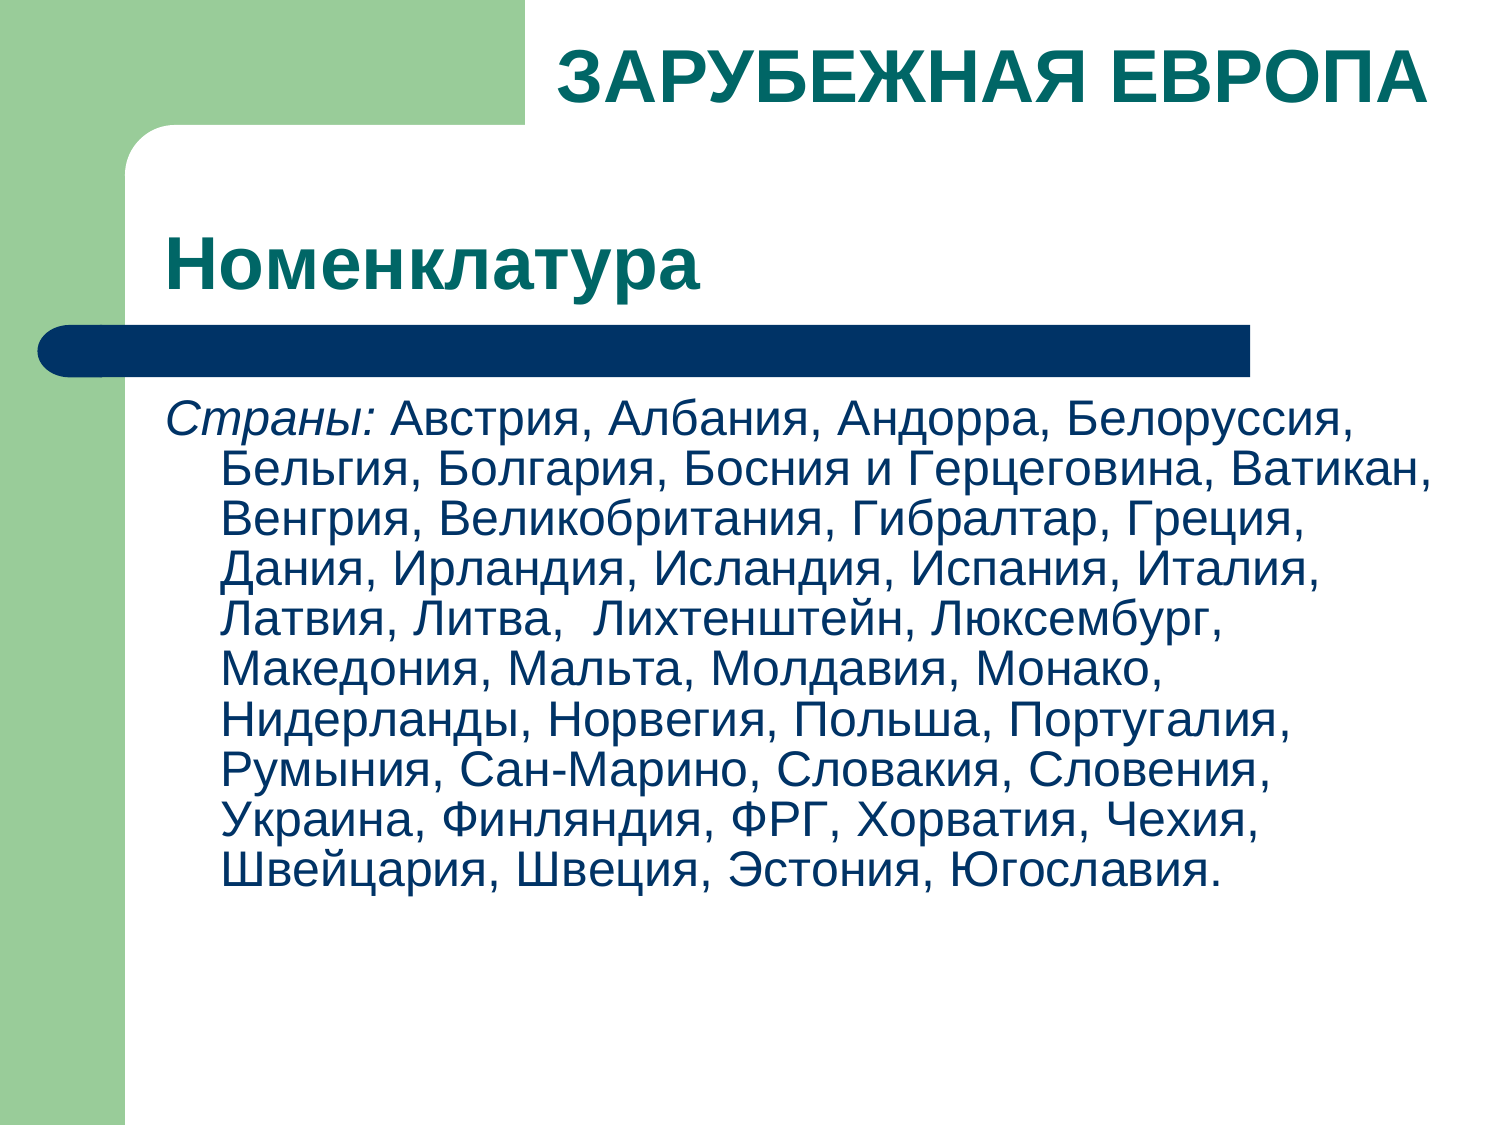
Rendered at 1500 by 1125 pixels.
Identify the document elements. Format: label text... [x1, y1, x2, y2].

title Номенклатура [149, 124, 1463, 313]
list Страны: Австрия, Албания, Андорра, Белоруссия, Бельгия, Болгария, Босния и Герцеговина, Ватикан, Венгрия, Великобритания, Гибралтар, Греция, Дания, Ирландия, Исландия, Испания, Италия, Латвия, Литва, Лихтенштейн, Люксембург, Македония, Мальта, Молдавия, Монако, Нидерланды, Норвегия, Польша, Португалия, Румыния, Сан-Марино, Словакия, Словения, Украина, Финляндия, ФРГ, Хорватия, Чехия, Швейцария, Швеция, Эстония, Югославия. [149, 387, 1463, 1050]
text_box ЗАРУБЕЖНАЯ ЕВРОПА [487, 0, 1500, 125]
